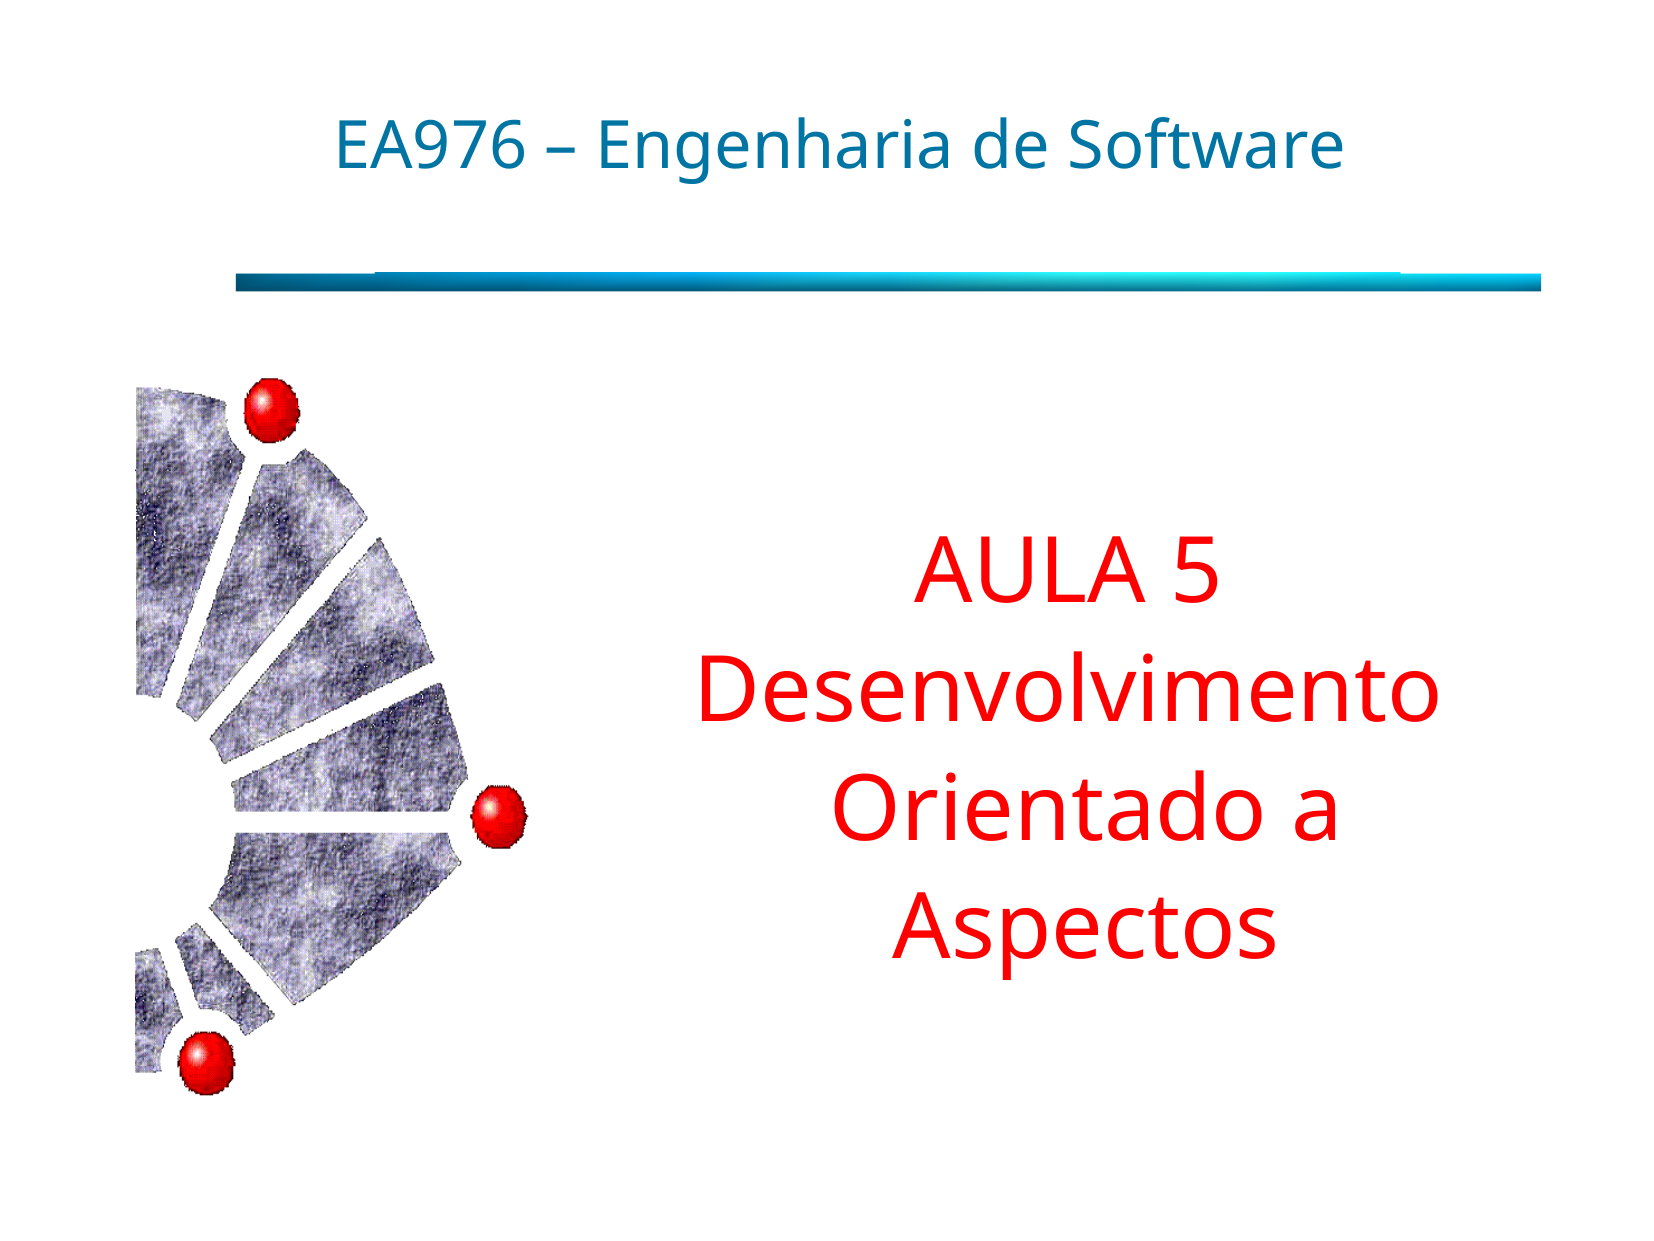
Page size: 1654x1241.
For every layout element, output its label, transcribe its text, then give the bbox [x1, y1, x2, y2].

title EA976 – Engenharia de Software [61, 35, 1620, 250]
picture [125, 272, 1654, 295]
subtitle AULA 5 Desenvolvimento Orientado a Aspectos [561, 308, 1541, 1182]
chart [135, 324, 562, 1112]
